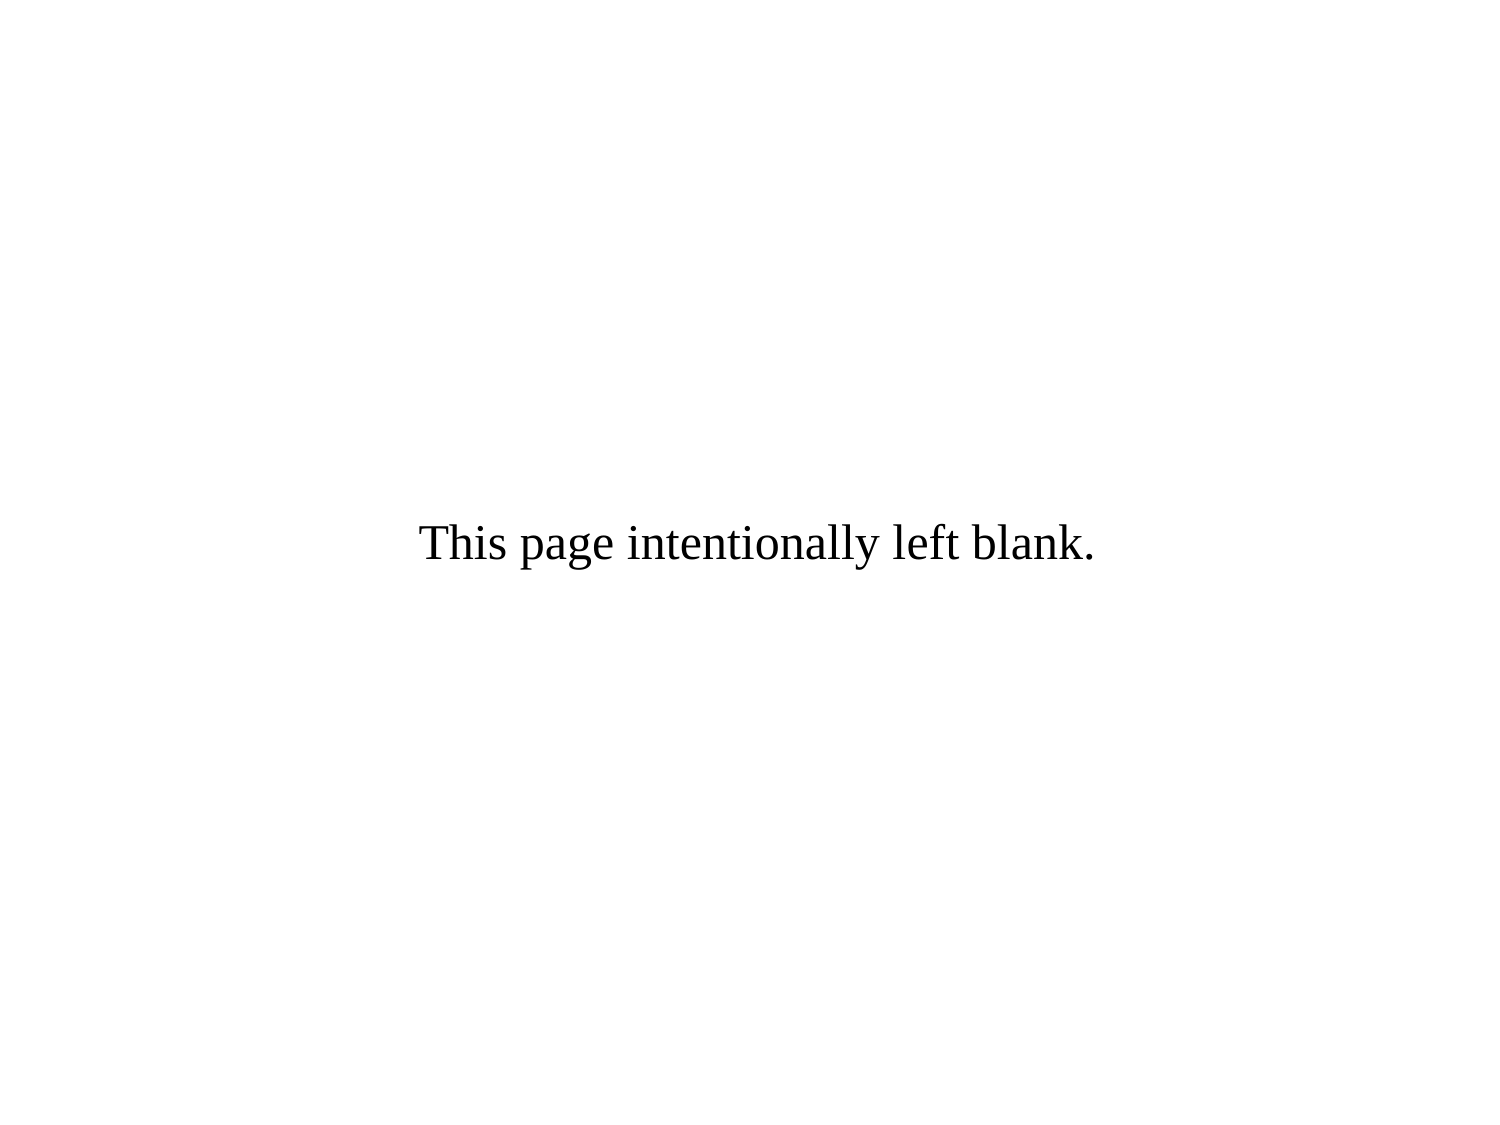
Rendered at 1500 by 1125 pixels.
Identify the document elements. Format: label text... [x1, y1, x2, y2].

title This page intentionally left blank. [405, 491, 1110, 595]
